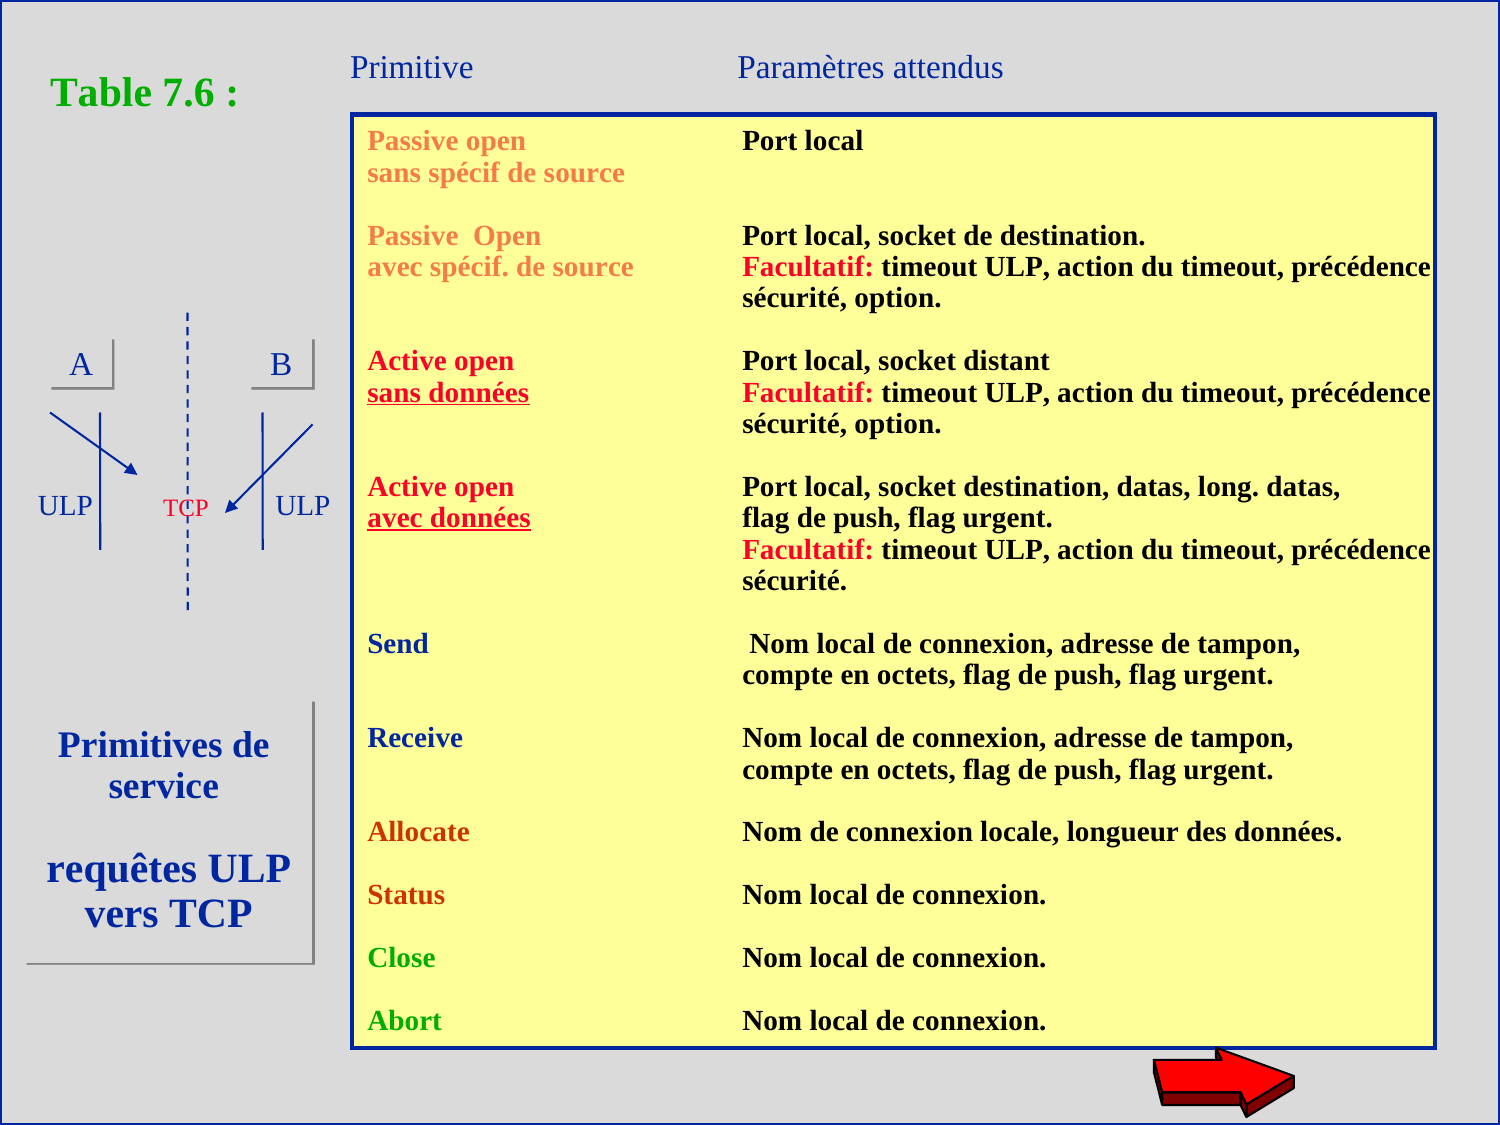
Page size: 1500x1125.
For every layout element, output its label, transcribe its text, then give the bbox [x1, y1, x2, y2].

text_box Primitive [334, 37, 490, 93]
text_box Paramètres attendus [722, 37, 1020, 93]
text_box A [50, 338, 112, 387]
text_box ULP [22, 479, 109, 530]
text_box Table 7.6 : [34, 62, 266, 123]
text_box TCP [148, 483, 225, 529]
text_box [1, 1, 1499, 1124]
text_box Primitives de service requêtes ULP vers TCP [27, 702, 311, 961]
text_box B [250, 338, 312, 387]
text_box ULP [260, 479, 346, 530]
text_box Passive open Port local sans spécif de source Passive Open Port local, socket de destination. avec spécif. de source Facultatif: timeout ULP, action du timeout, précédence sécurité, option. Active open Port local, socket distant sans données Facultatif: timeout ULP, action du timeout, précédence sécurité, option. Active open Port local, socket destination, datas, long. datas, avec données flag de push, flag urgent. Facultatif: timeout ULP, action du timeout, précédence sécurité. Send Nom local de connexion, adresse de tampon, compte en octets, flag de push, flag urgent. Receive Nom local de connexion, adresse de tampon, compte en octets, flag de push, flag urgent. Allocate Nom de connexion locale, longueur des données. Status Nom local de connexion. Close Nom local de connexion. Abort Nom local de connexion. [352, 114, 1436, 1048]
